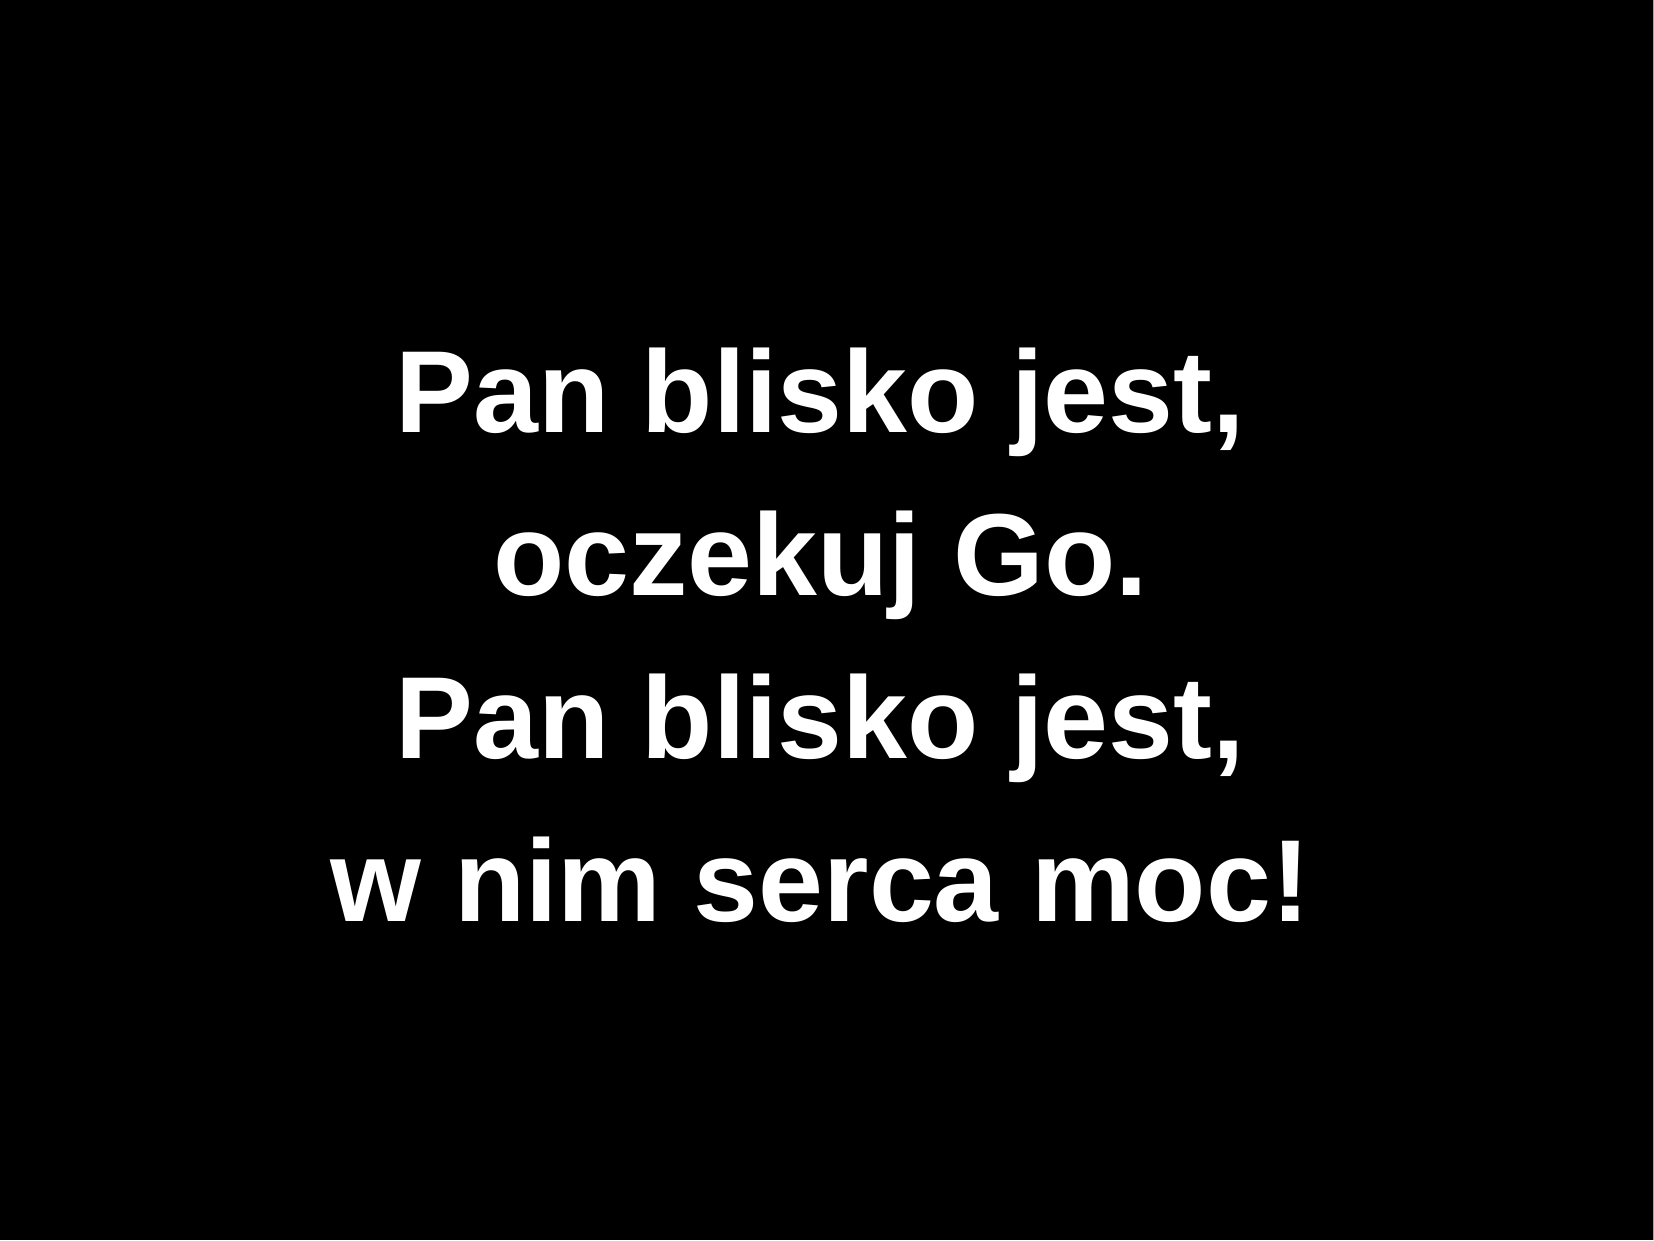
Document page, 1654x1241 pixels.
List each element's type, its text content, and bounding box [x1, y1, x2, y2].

subtitle Pan blisko jest, oczekuj Go. Pan blisko jest, w nim serca moc! [0, 0, 1642, 1241]
